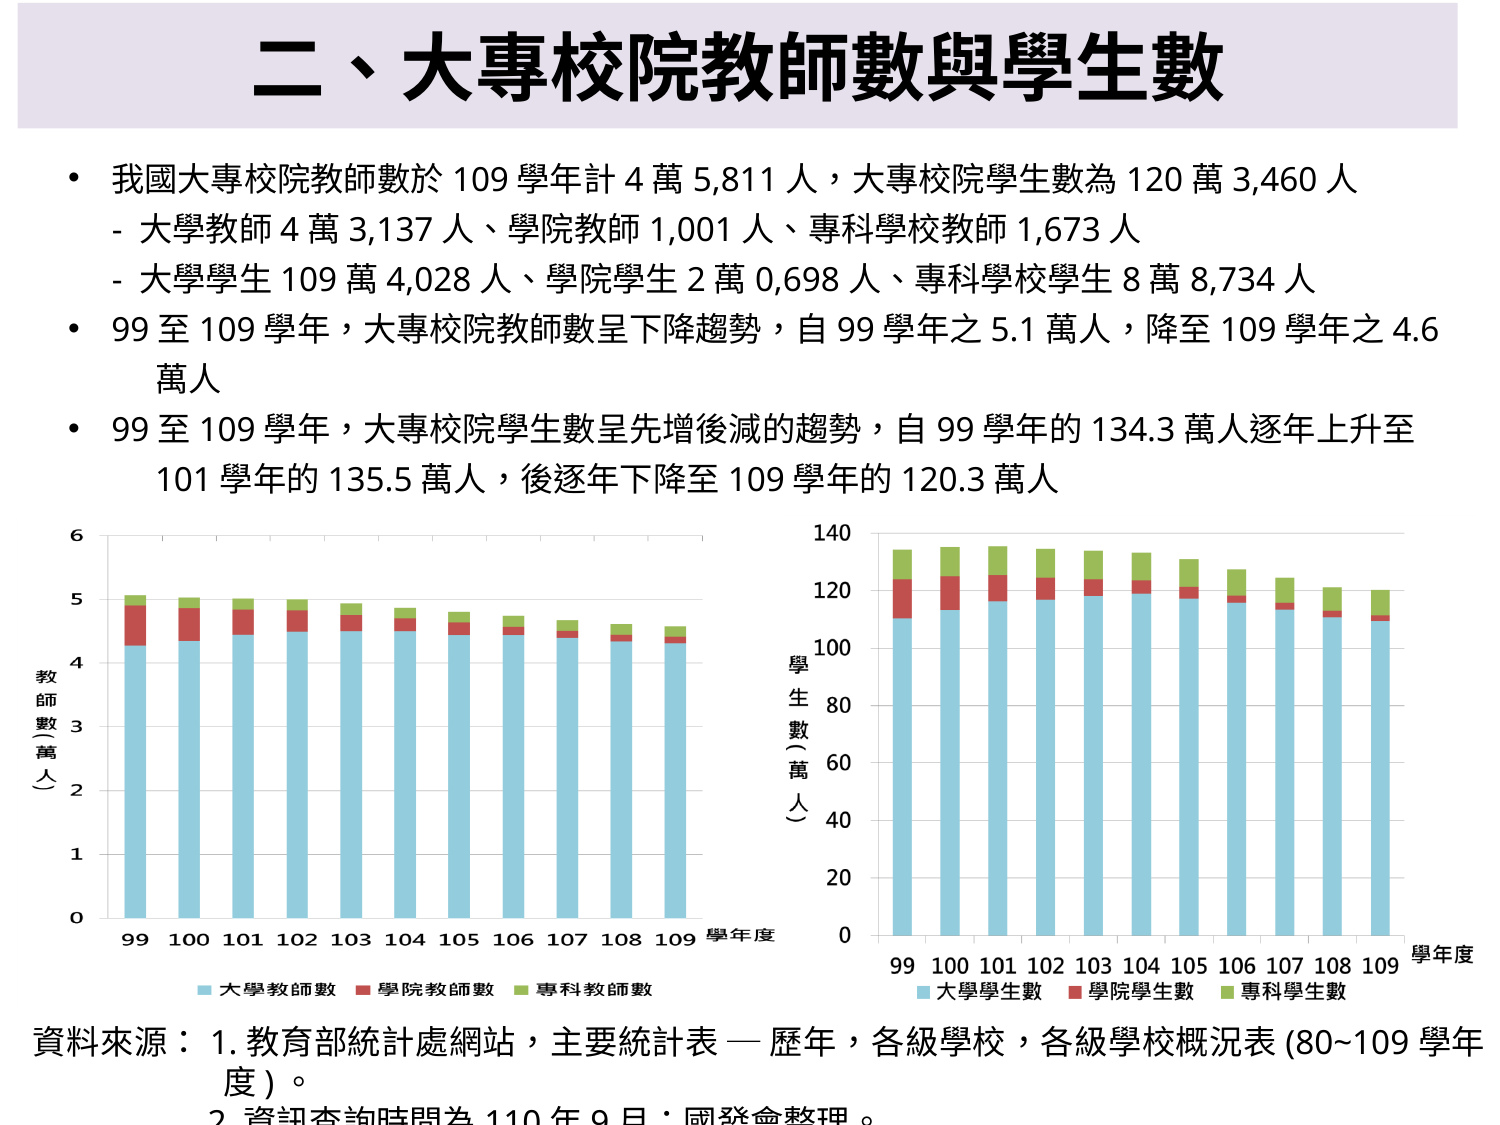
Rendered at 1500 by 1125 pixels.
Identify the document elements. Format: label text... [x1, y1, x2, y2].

text_box 二、大專校院教師數與學生數 [17, 2, 1458, 129]
text_box 資料來源：1.教育部統計處網站，主要統計表 ─ 歷年，各級學校，各級學校概況表(80~109學年度)。 2.資訊查詢時間為110年9月；國發會整理。 [17, 1013, 1500, 1110]
picture [17, 515, 1477, 1014]
text_box 我國大專校院教師數於109學年計4萬5,811人，大專校院學生數為120萬3,460人 - 大學教師4萬3,137人、學院教師1,001人、專科學校教師1,673人 - 大學學生109萬4,028人、學院學生2萬0,698人、專科學校學生8萬8,734人 99至109學年，大專校院教師數呈下降趨勢，自99學年之5.1萬人，降至109學年之4.6萬人 99至109學年，大專校院學生數呈先增後減的趨勢，自99學年的134.3萬人逐年上升至101學年的135.5萬人，後逐年下降至109學年的120.3萬人 [53, 140, 1458, 469]
